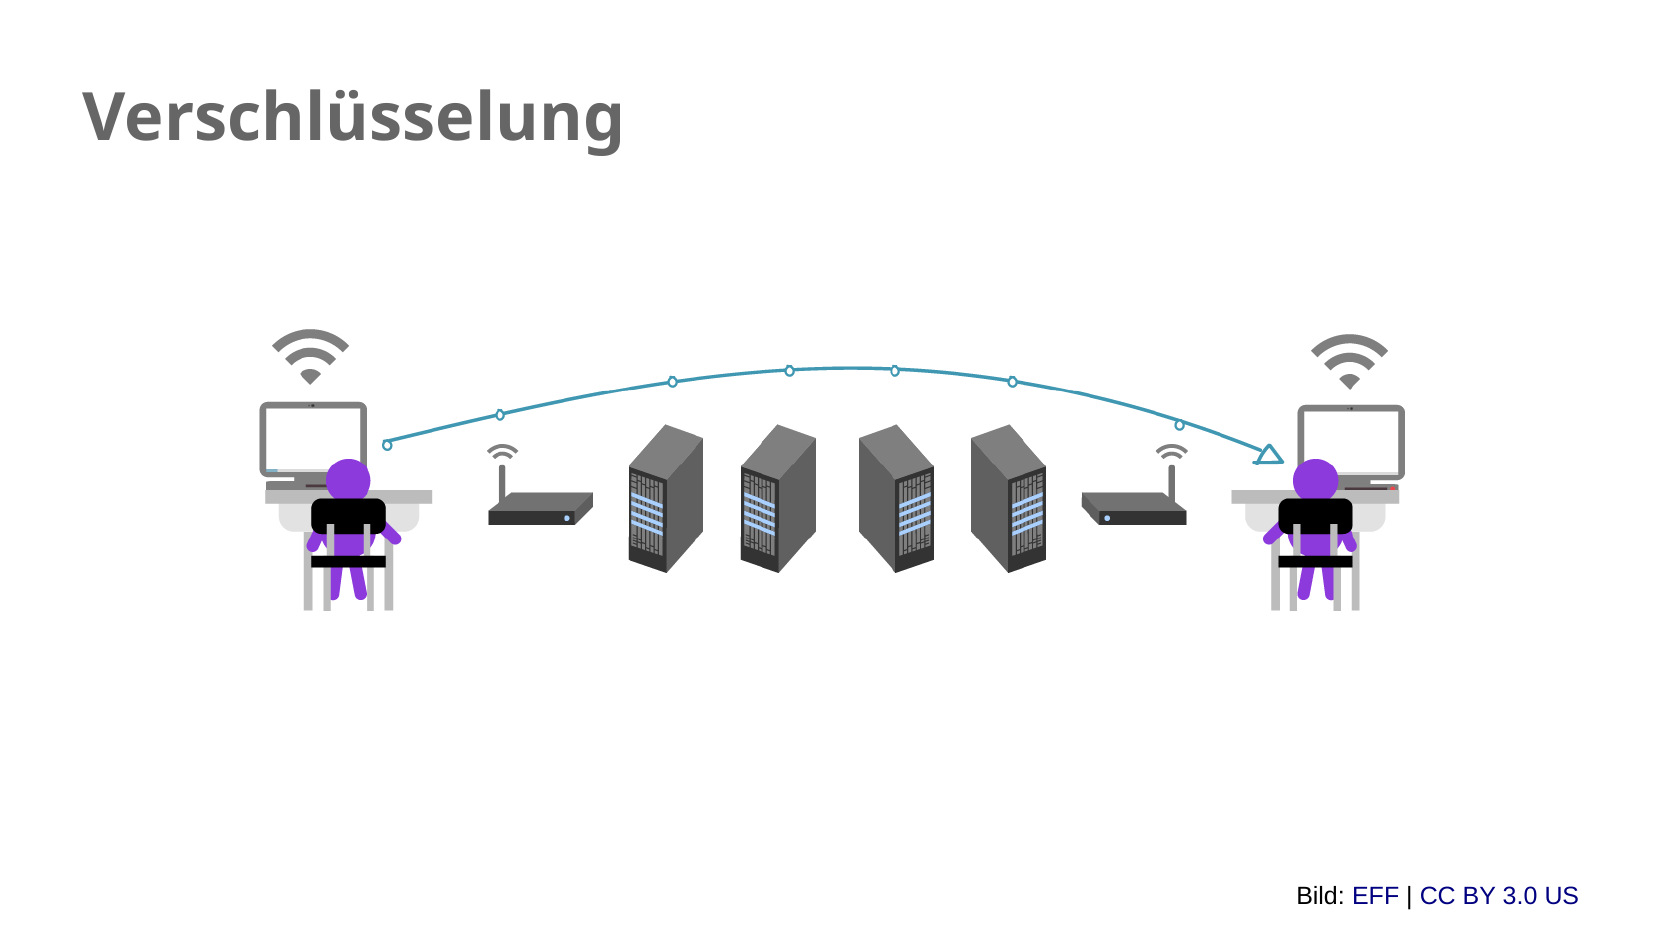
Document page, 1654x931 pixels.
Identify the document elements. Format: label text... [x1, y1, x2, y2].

title Verschlüsselung [82, 37, 1571, 193]
picture [236, 169, 1418, 761]
text_box Bild: EFF | CC BY 3.0 US [1281, 874, 1607, 931]
